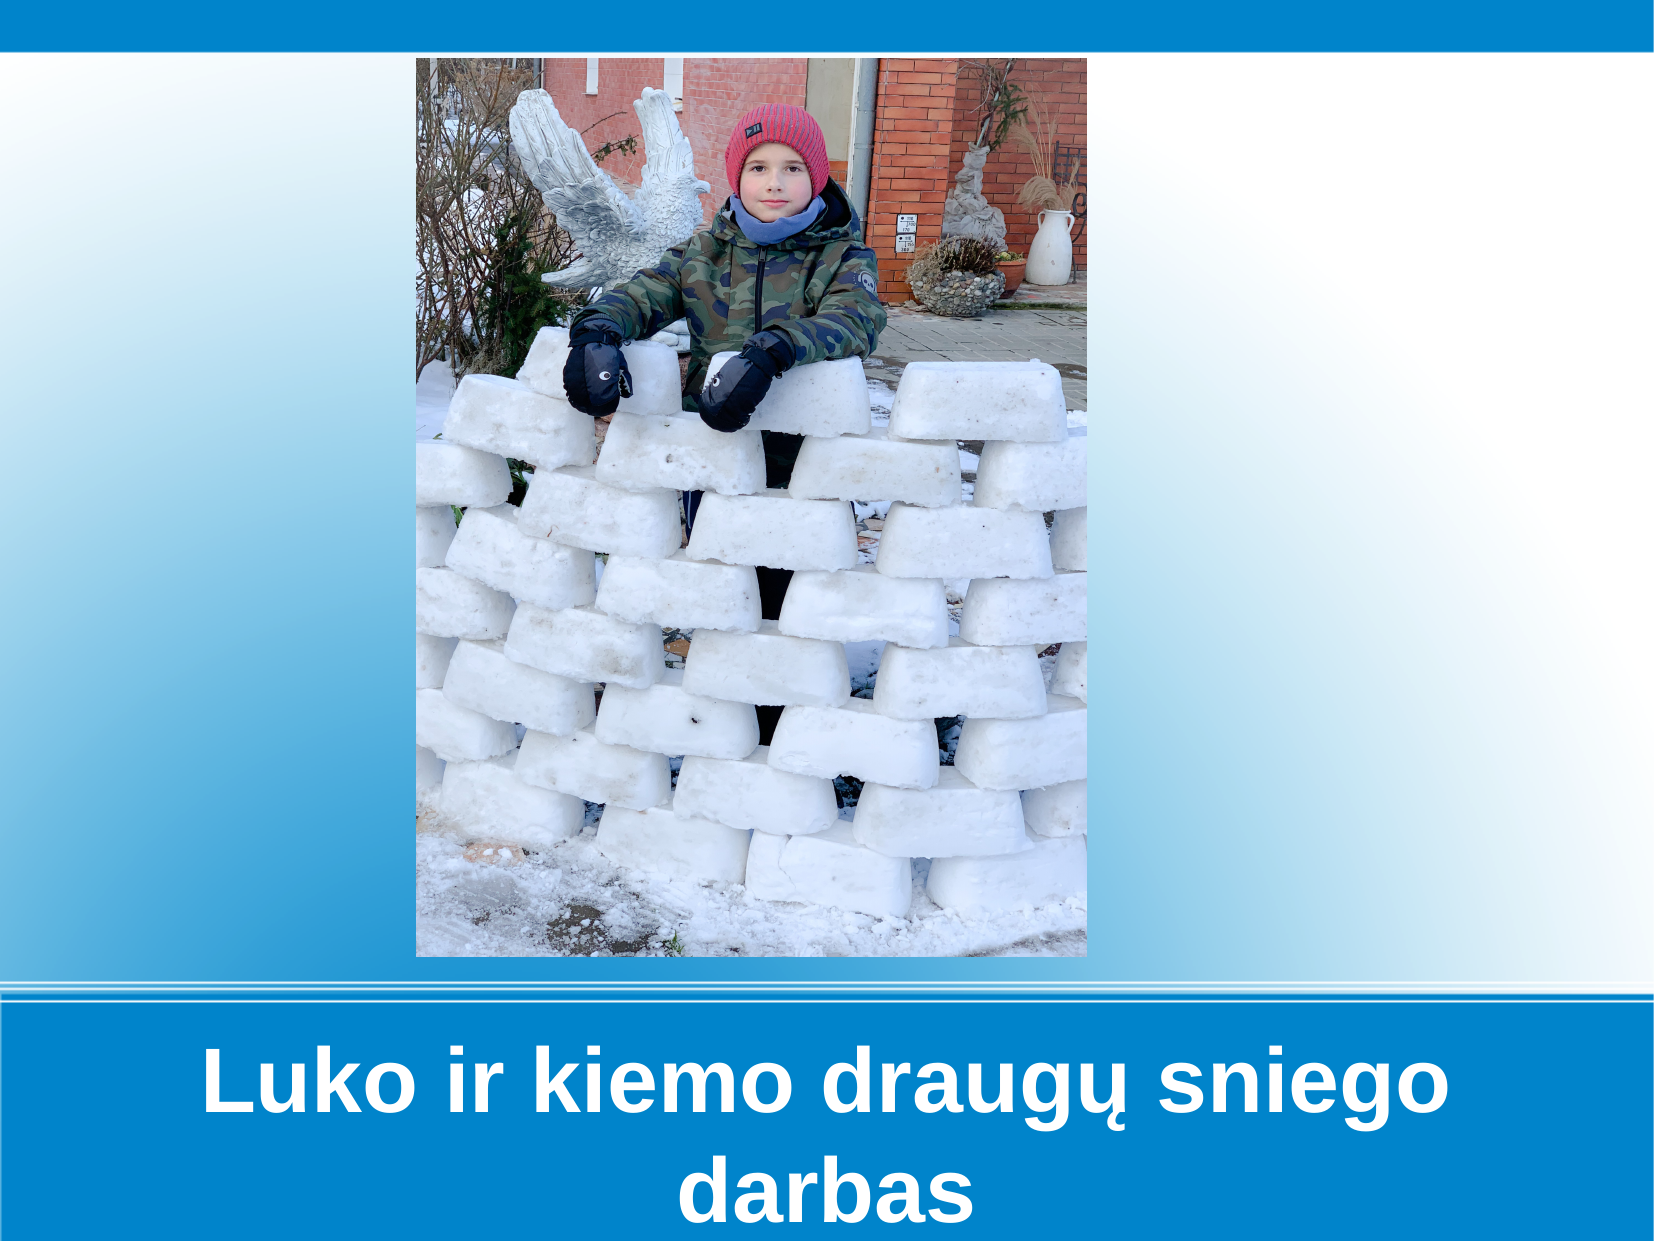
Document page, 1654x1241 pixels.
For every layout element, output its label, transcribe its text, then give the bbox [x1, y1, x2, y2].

title Luko ir kiemo draugų sniego darbas [82, 1021, 1571, 1229]
picture [416, 59, 1087, 957]
